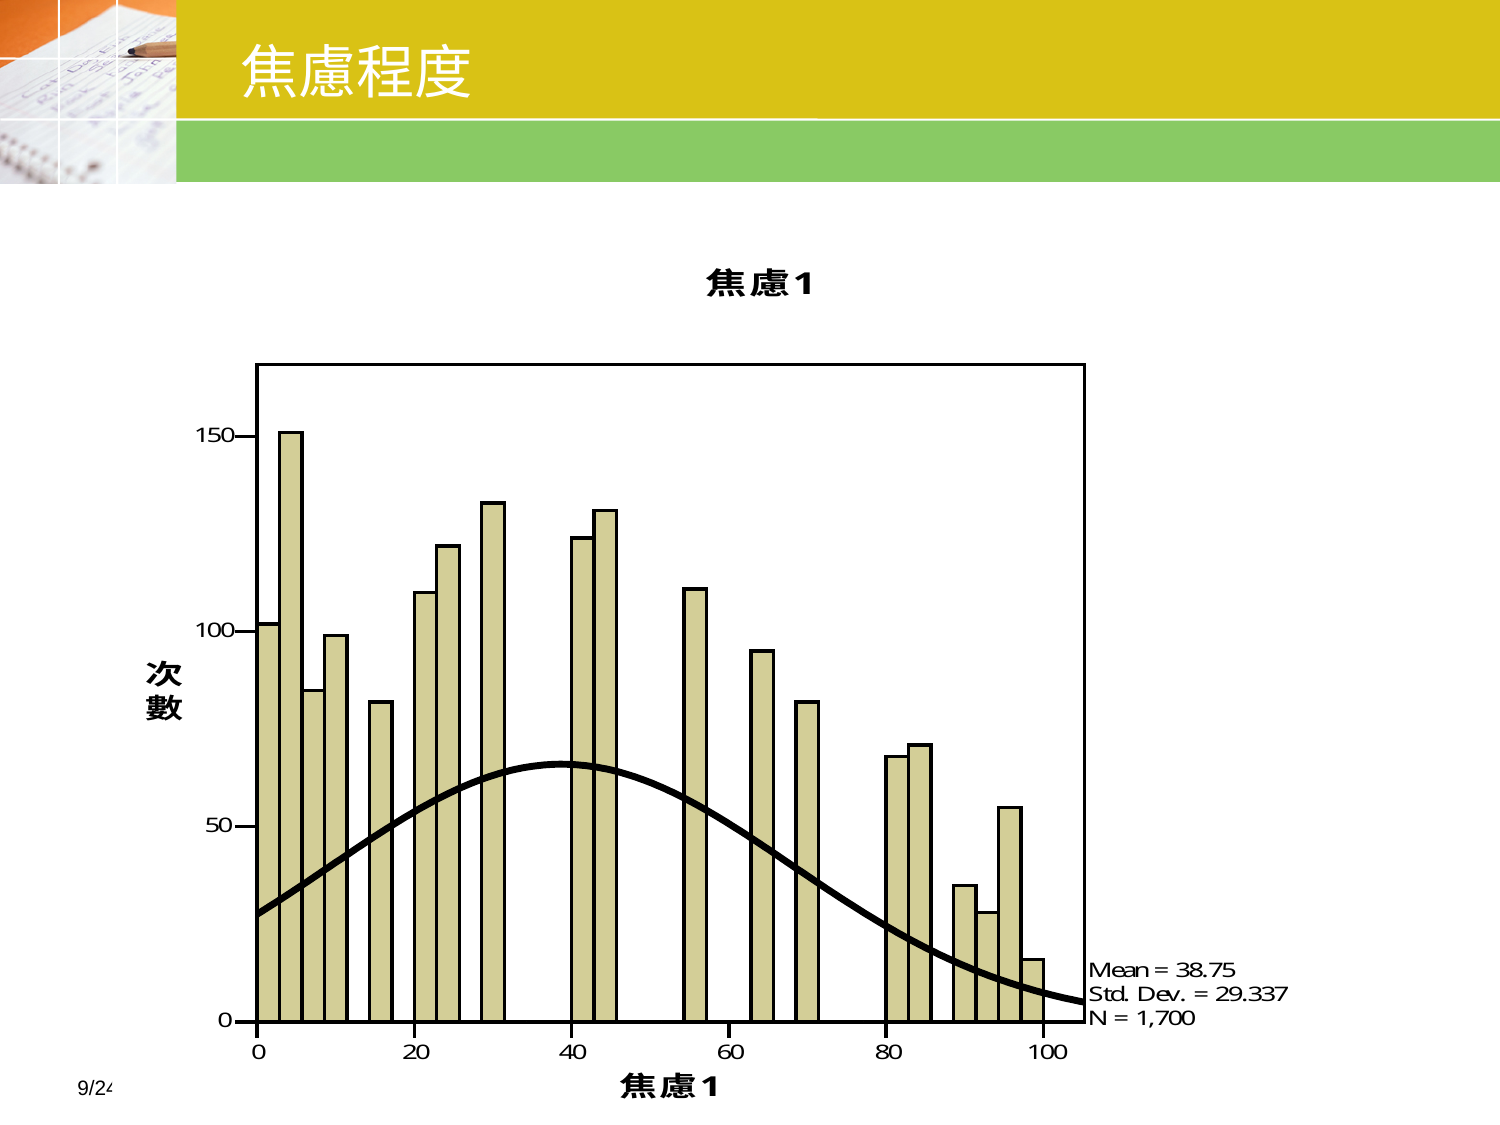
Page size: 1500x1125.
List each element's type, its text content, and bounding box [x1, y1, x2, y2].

text_box [62, 1067, 112, 1111]
picture [112, 184, 1412, 1125]
title 焦慮程度 [225, 28, 1388, 109]
